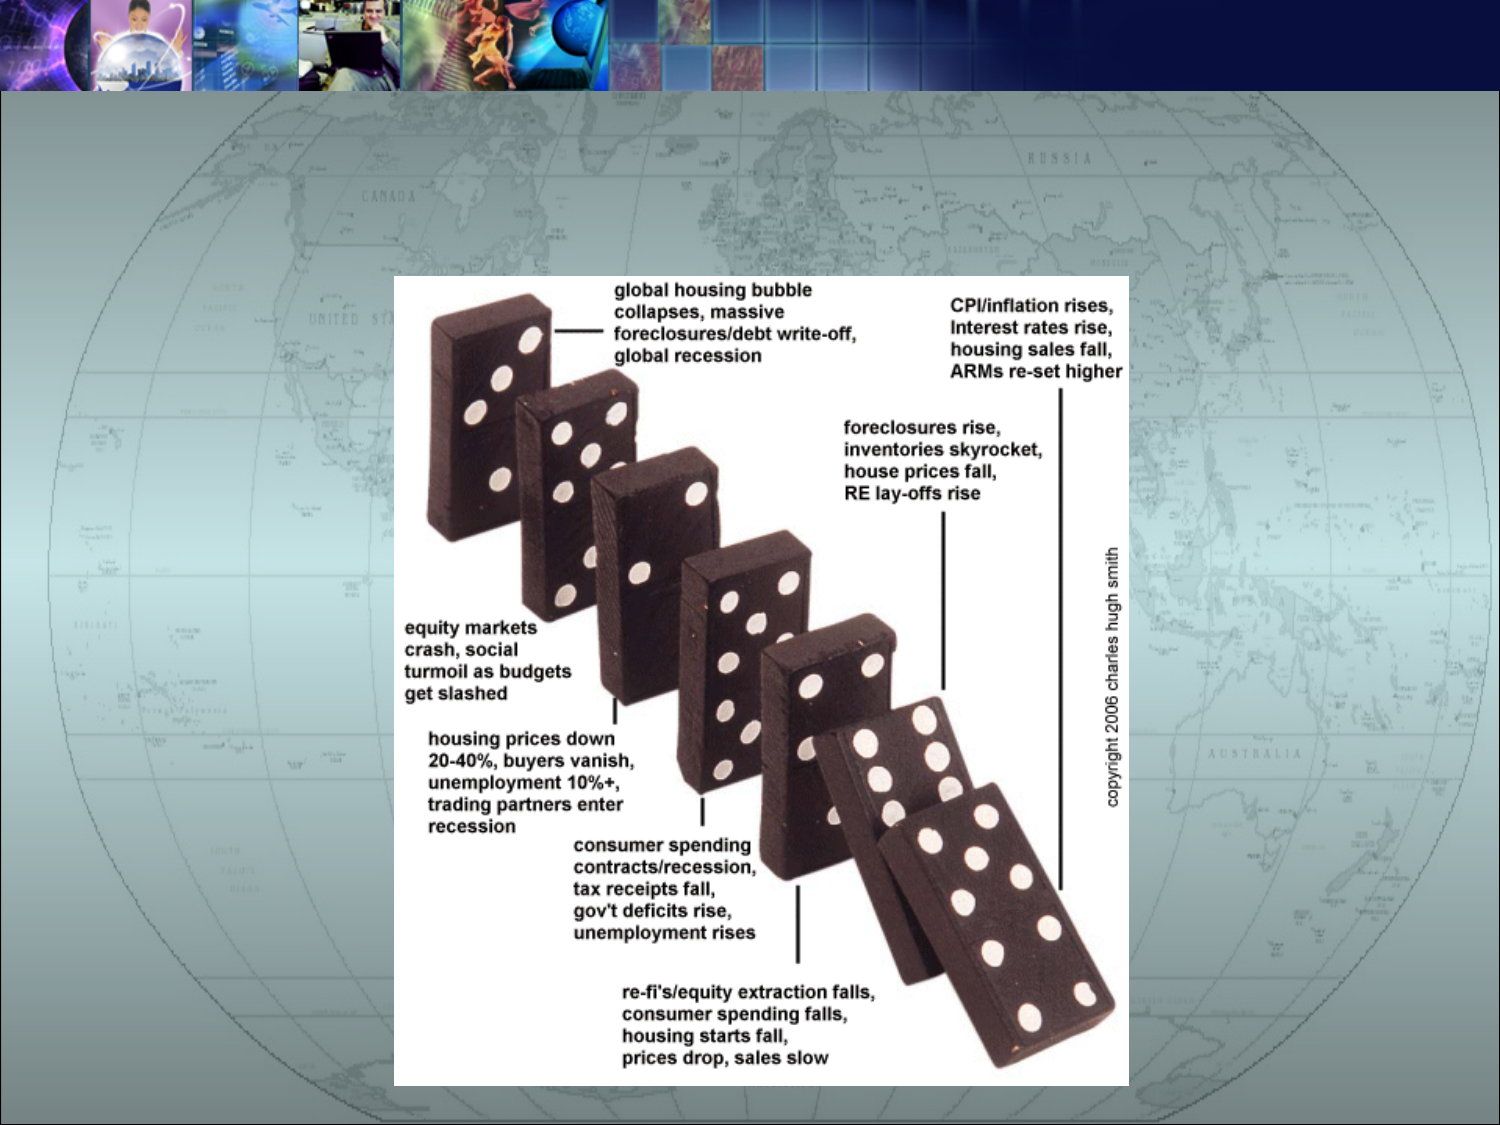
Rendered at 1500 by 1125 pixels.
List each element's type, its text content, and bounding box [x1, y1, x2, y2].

title RECESSION [37, 109, 1500, 297]
picture [0, 0, 1500, 91]
picture [394, 276, 1129, 1086]
